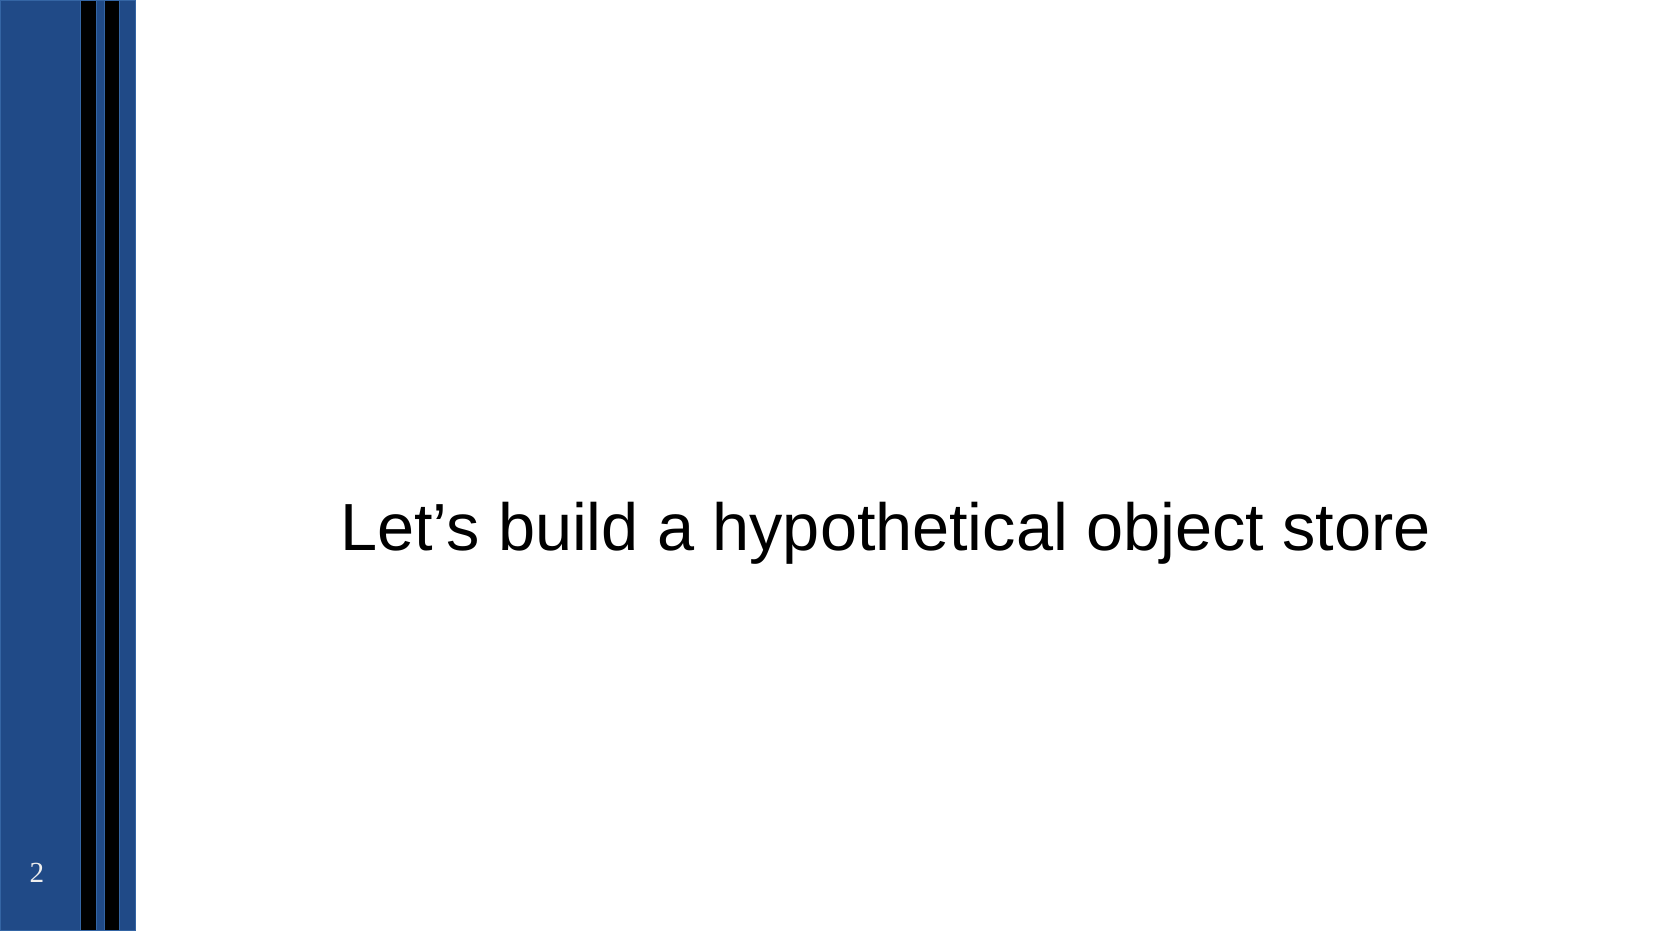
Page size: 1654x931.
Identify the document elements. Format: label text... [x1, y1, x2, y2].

subtitle Let’s build a hypothetical object store [141, 166, 1630, 888]
